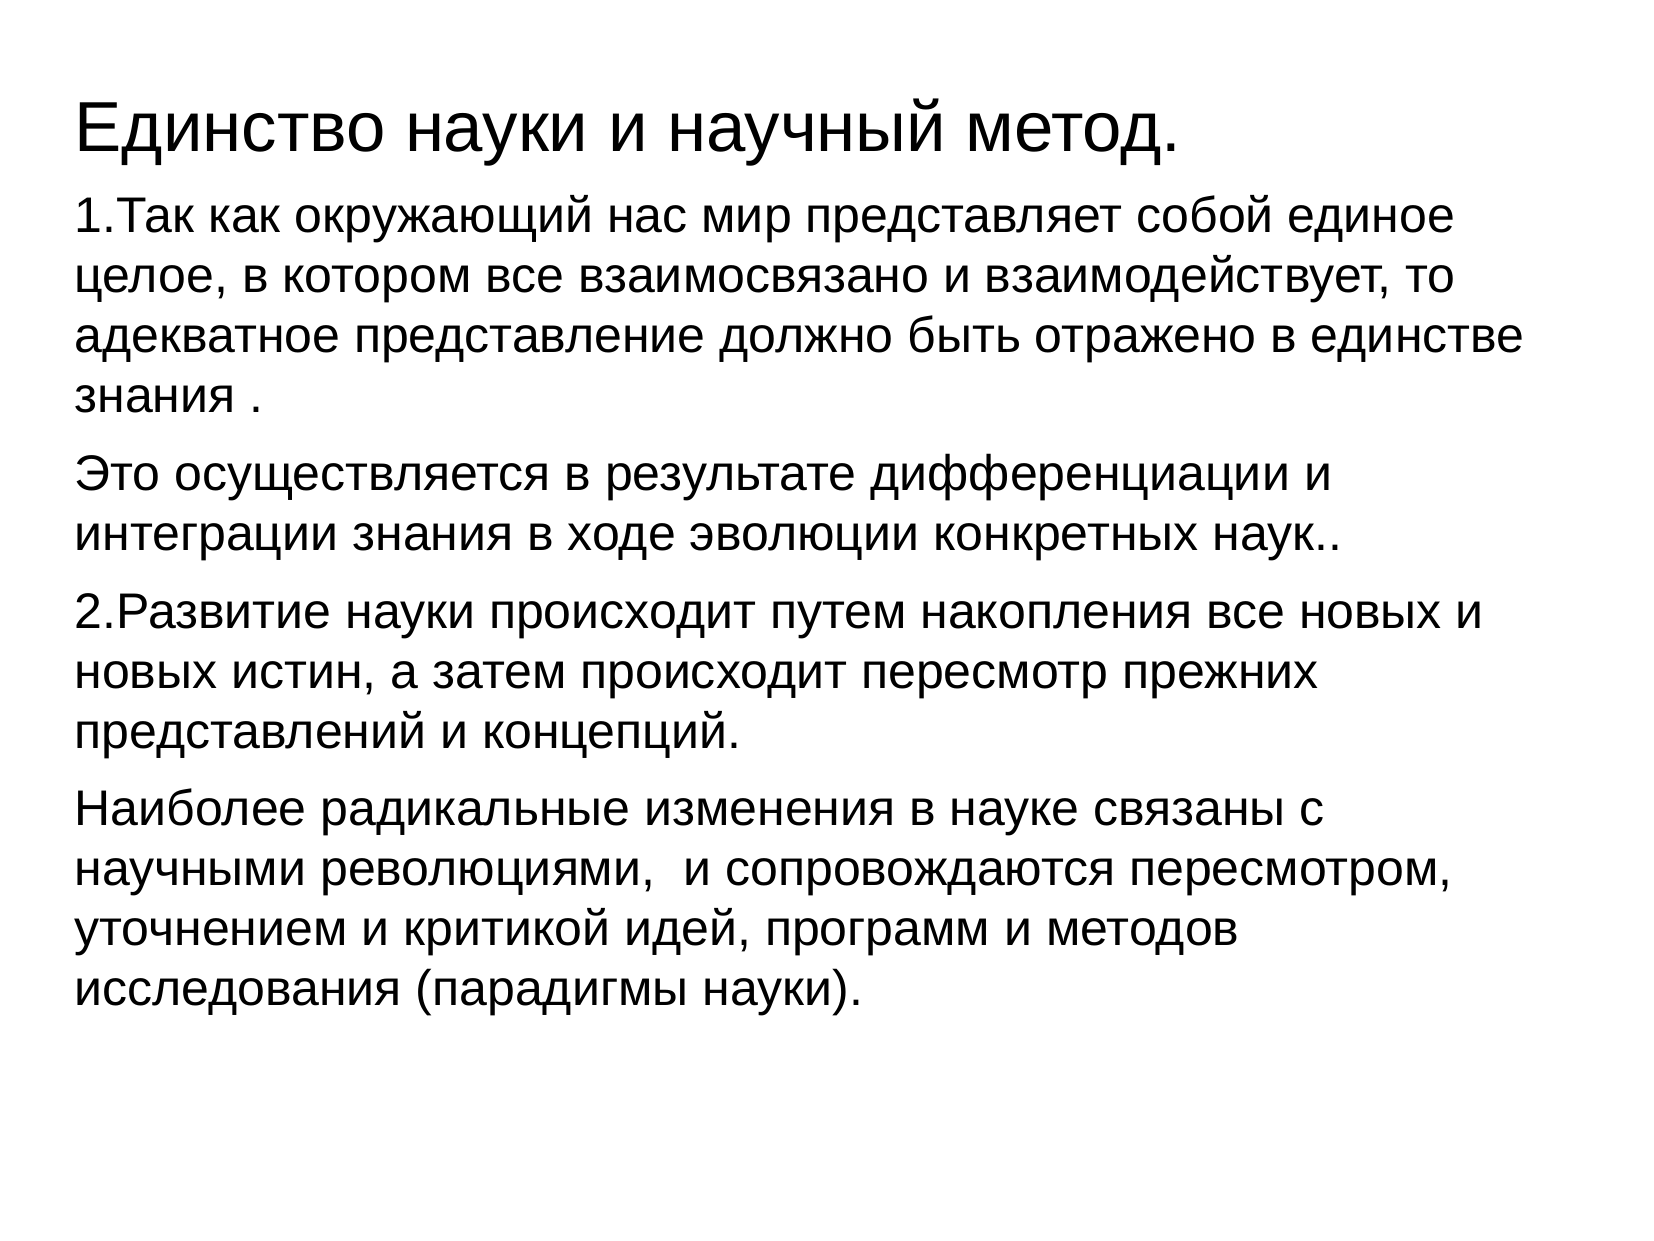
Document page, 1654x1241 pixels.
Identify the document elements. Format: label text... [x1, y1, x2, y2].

text_box Единство науки и научный метод. 1.Так как окружающий нас мир представляет собой единое целое, в котором все взаимосвязано и взаимодействует, то адекватное представление должно быть отражено в единстве знания . Это осуществляется в результате дифференциации и интеграции знания в ходе эволюции конкретных наук.. 2.Развитие науки происходит путем накопления все новых и новых истин, а затем происходит пересмотр прежних представлений и концепций. Наиболее радикальные изменения в науке связаны с научными революциями, и сопровождаются пересмотром, уточнением и критикой идей, программ и методов исследования (парадигмы науки). [74, 32, 1563, 1064]
